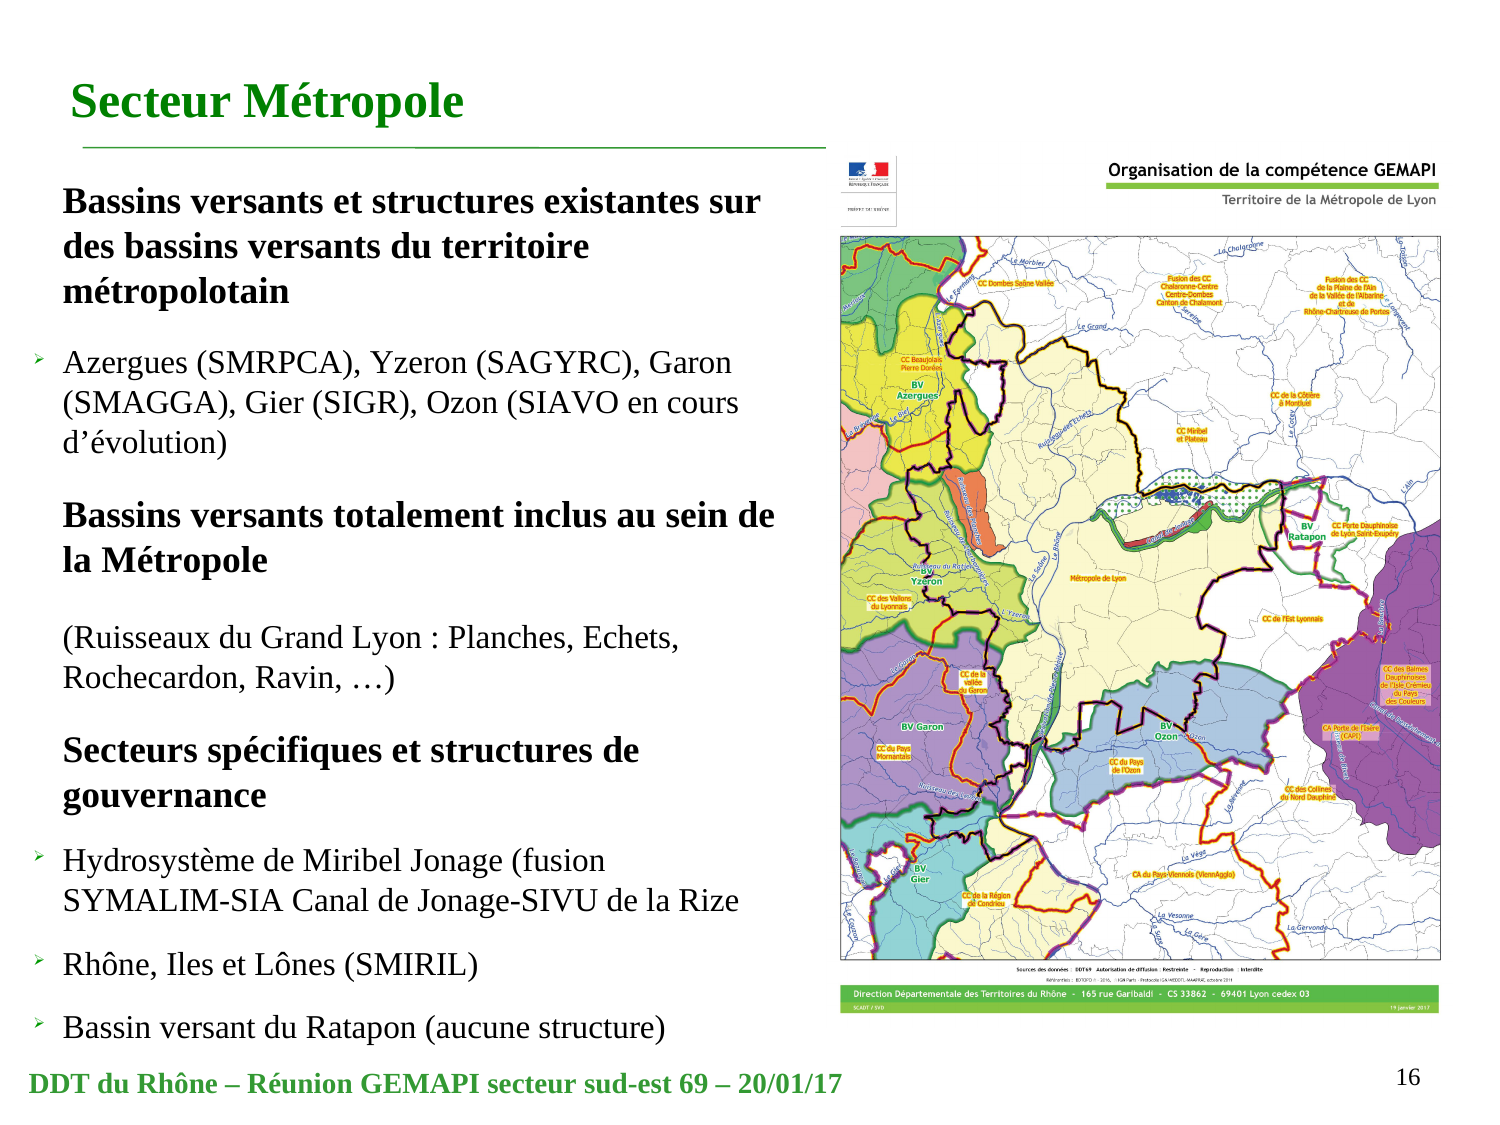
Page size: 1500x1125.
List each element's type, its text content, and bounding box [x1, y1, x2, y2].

text_box Bassins versants et structures existantes sur des bassins versants du territoire métropolotain Azergues (SMRPCA), Yzeron (SAGYRC), Garon (SMAGGA), Gier (SIGR), Ozon (SIAVO en cours d’évolution) Bassins versants totalement inclus au sein de la Métropole (Ruisseaux du Grand Lyon : Planches, Echets, Rochecardon, Ravin, …) Secteurs spécifiques et structures de gouvernance Hydrosystème de Miribel Jonage (fusion SYMALIM-SIA Canal de Jonage-SIVU de la Rize Rhône, Iles et Lônes (SMIRIL) Bassin versant du Ratapon (aucune structure) [18, 168, 792, 1045]
title Secteur Métropole [70, 24, 1465, 178]
picture [826, 141, 1453, 1028]
